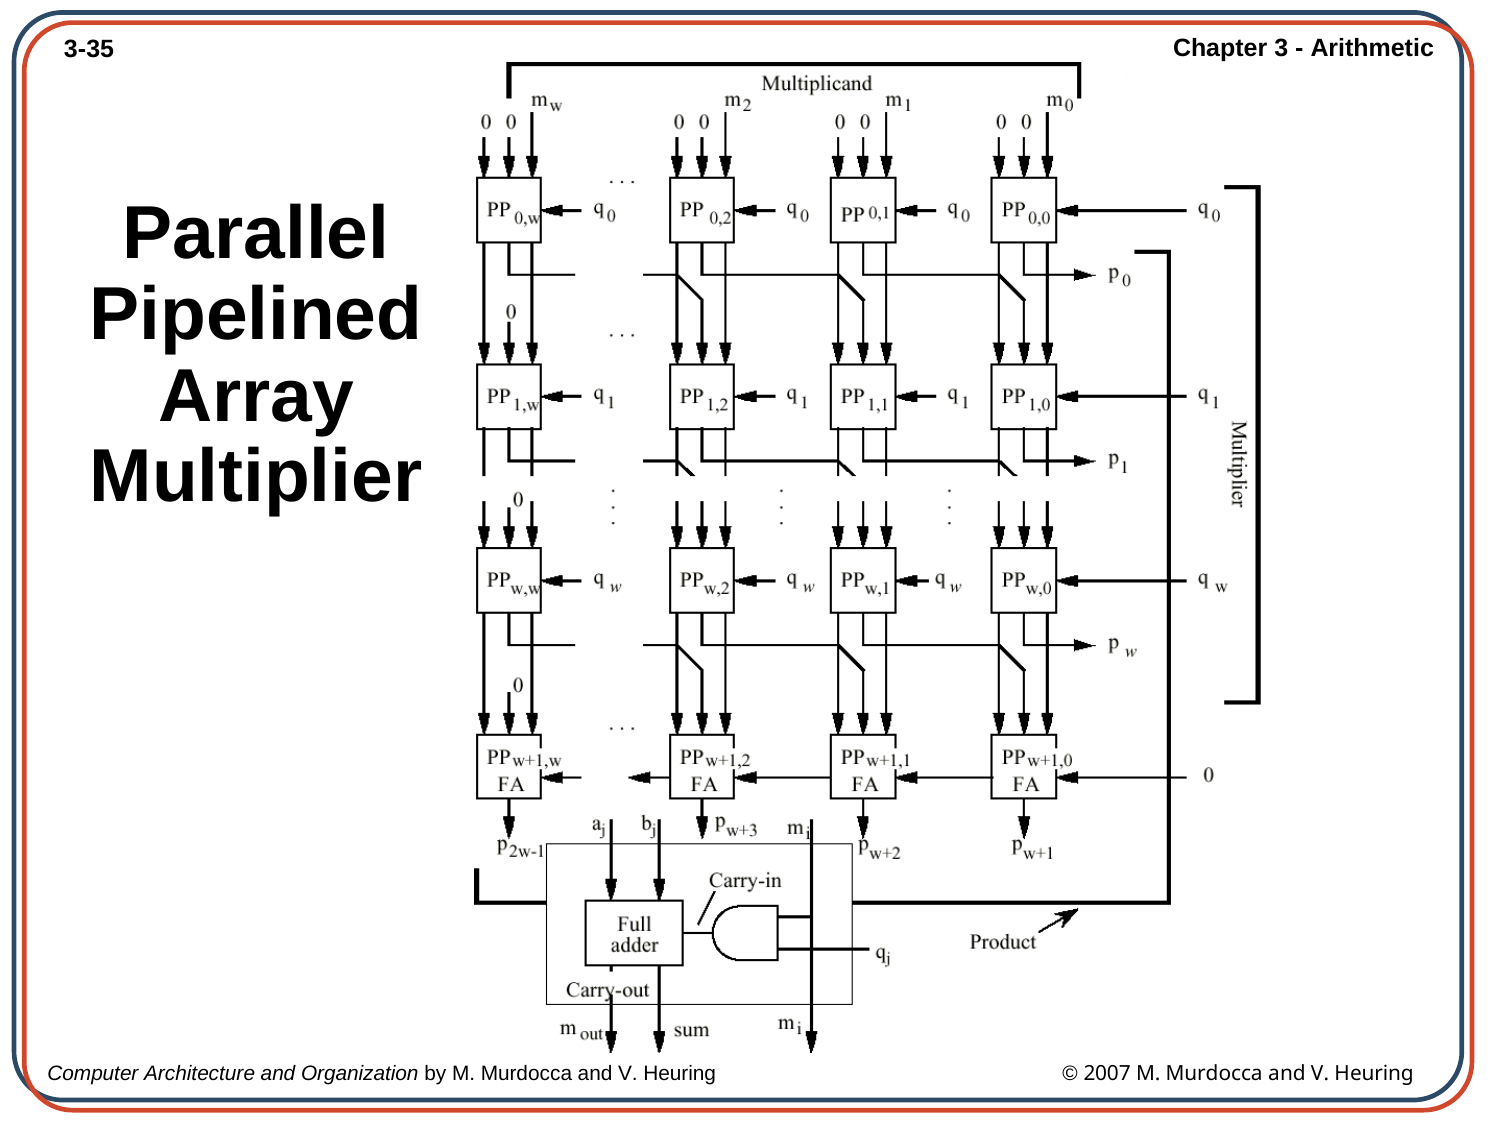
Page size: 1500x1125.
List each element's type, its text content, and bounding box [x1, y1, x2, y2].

title Parallel Pipelined Array Multiplier [37, 74, 474, 638]
picture [474, 62, 1267, 1054]
